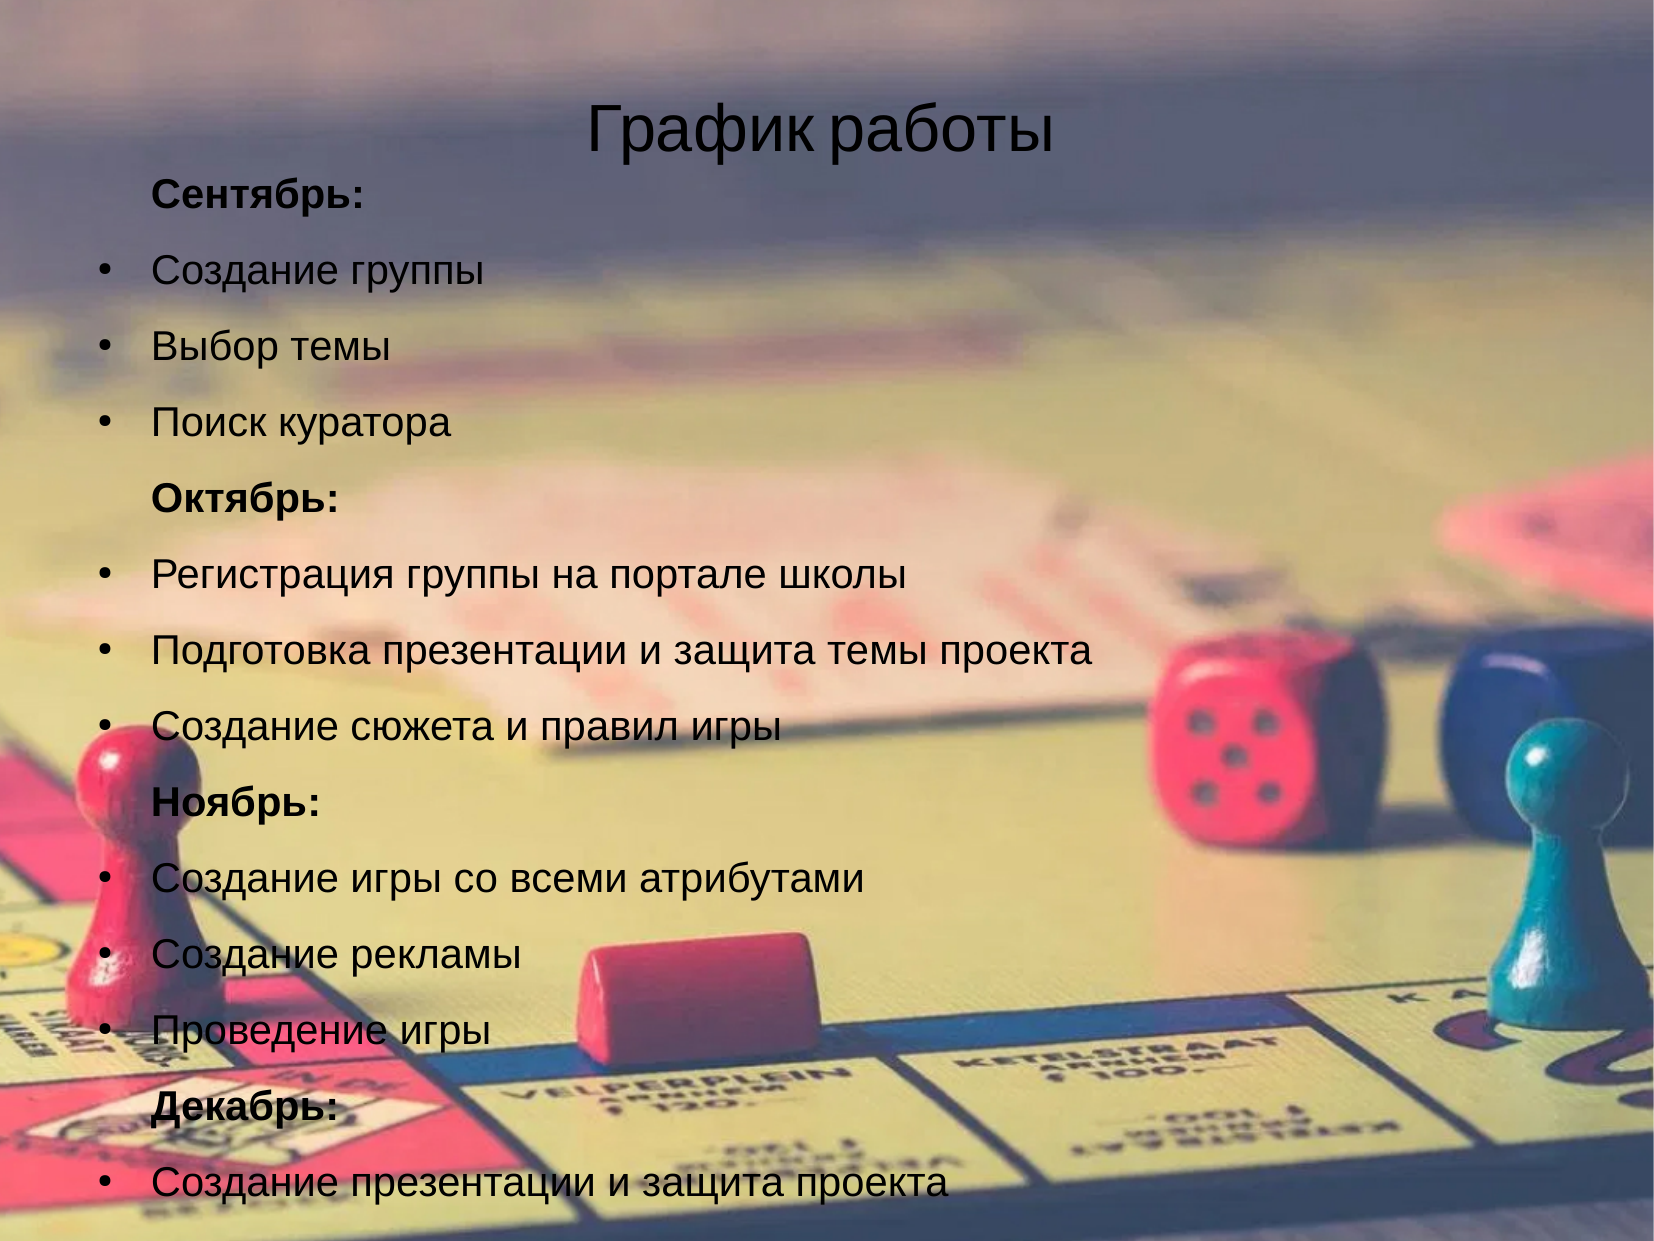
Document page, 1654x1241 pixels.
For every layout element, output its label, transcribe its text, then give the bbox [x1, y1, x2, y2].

list Сентябрь: Создание группы Выбор темы Поиск куратора Октябрь: Регистрация группы на портале школы Подготовка презентации и защита темы проекта Создание сюжета и правил игры Ноябрь: Создание игры со всеми атрибутами Создание рекламы Проведение игры Декабрь: Создание презентации и защита проекта [79, 171, 1569, 1212]
title График работы [76, 78, 1565, 178]
text_box [0, 0, 1654, 1241]
